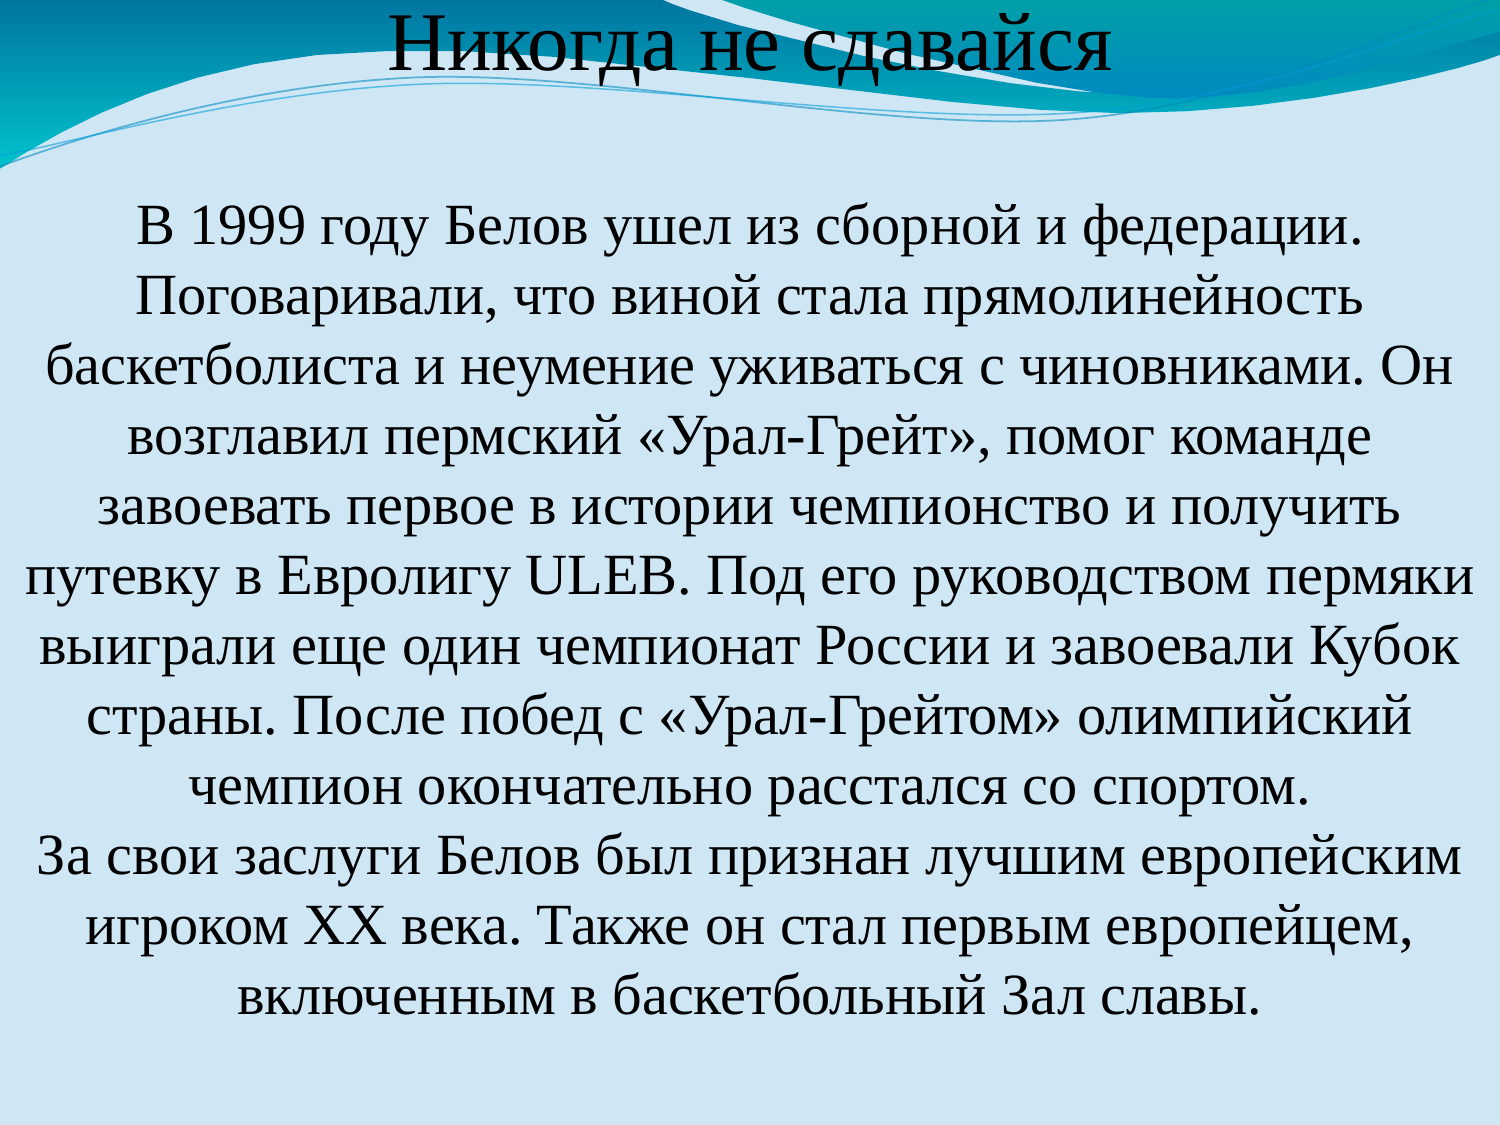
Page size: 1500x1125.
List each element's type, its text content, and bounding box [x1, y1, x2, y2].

text_box В 1999 году Белов ушел из сборной и федерации. Поговаривали, что виной стала прямолинейность баскетболиста и неумение уживаться с чиновниками. Он возглавил пермский «Урал-Грейт», помог команде завоевать первое в истории чемпионство и получить путевку в Евролигу ULEB. Под его руководством пермяки выиграли еще один чемпионат России и завоевали Кубок страны. После побед с «Урал-Грейтом» олимпийский чемпион окончательно расстался со спортом. За свои заслуги Белов был признан лучшим европейским игроком XX века. Также он стал первым европейцем, включенным в баскетбольный Зал славы. [0, 178, 1500, 1034]
text_box Никогда не сдавайся [371, 0, 1129, 95]
